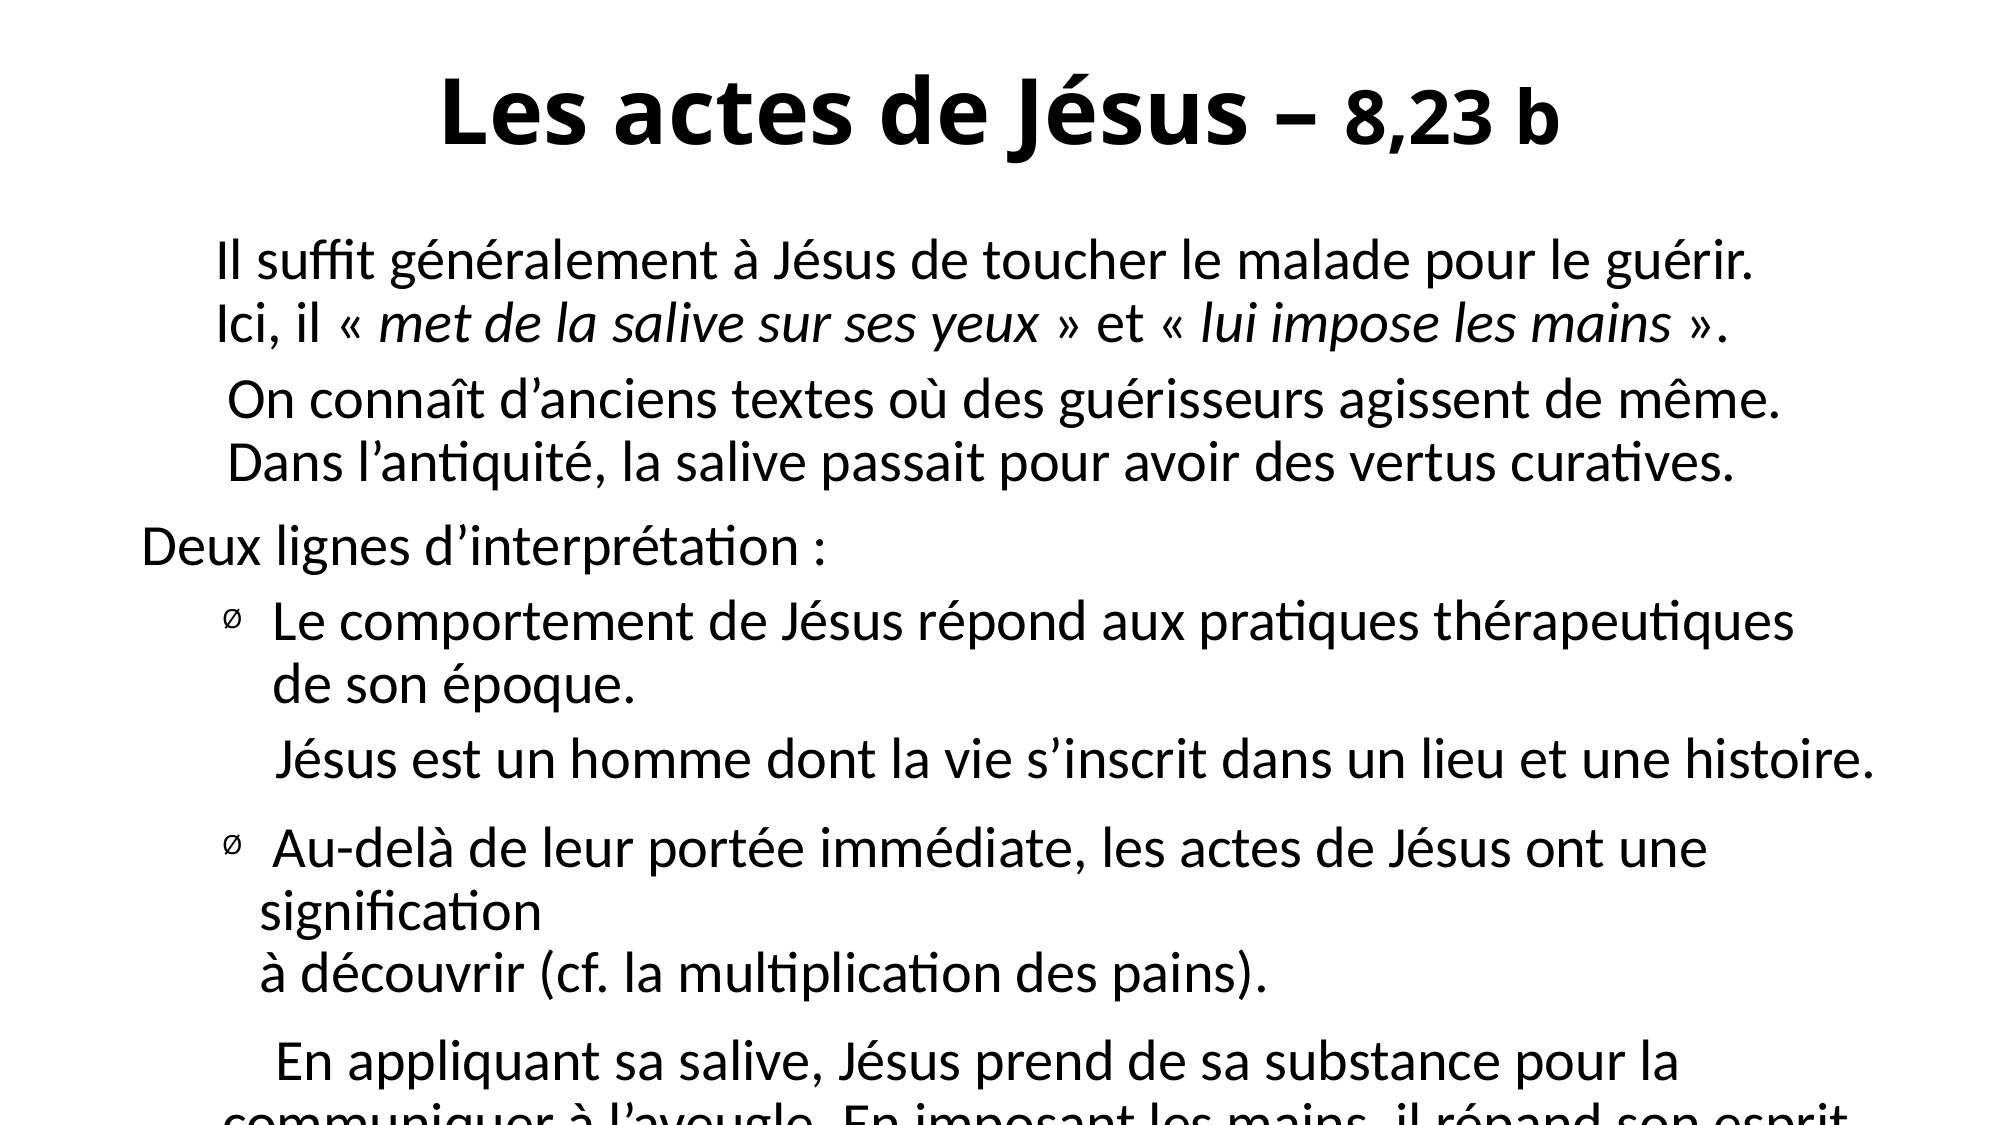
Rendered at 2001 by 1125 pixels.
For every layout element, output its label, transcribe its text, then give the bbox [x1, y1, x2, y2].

list Il suffit généralement à Jésus de toucher le malade pour le guérir. Ici, il « met de la salive sur ses yeux » et « lui impose les mains ». On connaît d’anciens textes où des guérisseurs agissent de même. Dans l’antiquité, la salive passait pour avoir des vertus curatives. Deux lignes d’interprétation : Le comportement de Jésus répond aux pratiques thérapeutiques de son époque. Jésus est un homme dont la vie s’inscrit dans un lieu et une histoire. Au-delà de leur portée immédiate, les actes de Jésus ont une signification à découvrir (cf. la multiplication des pains). En appliquant sa salive, Jésus prend de sa substance pour la communiquer à l’aveugle. En imposant les mains, il répand son esprit. Jésus est le sauveur, dont les actes préfigurent le don qu’il fera de lui-même. [126, 222, 1904, 1031]
title Les actes de Jésus – 8,23 b [137, 58, 1863, 194]
